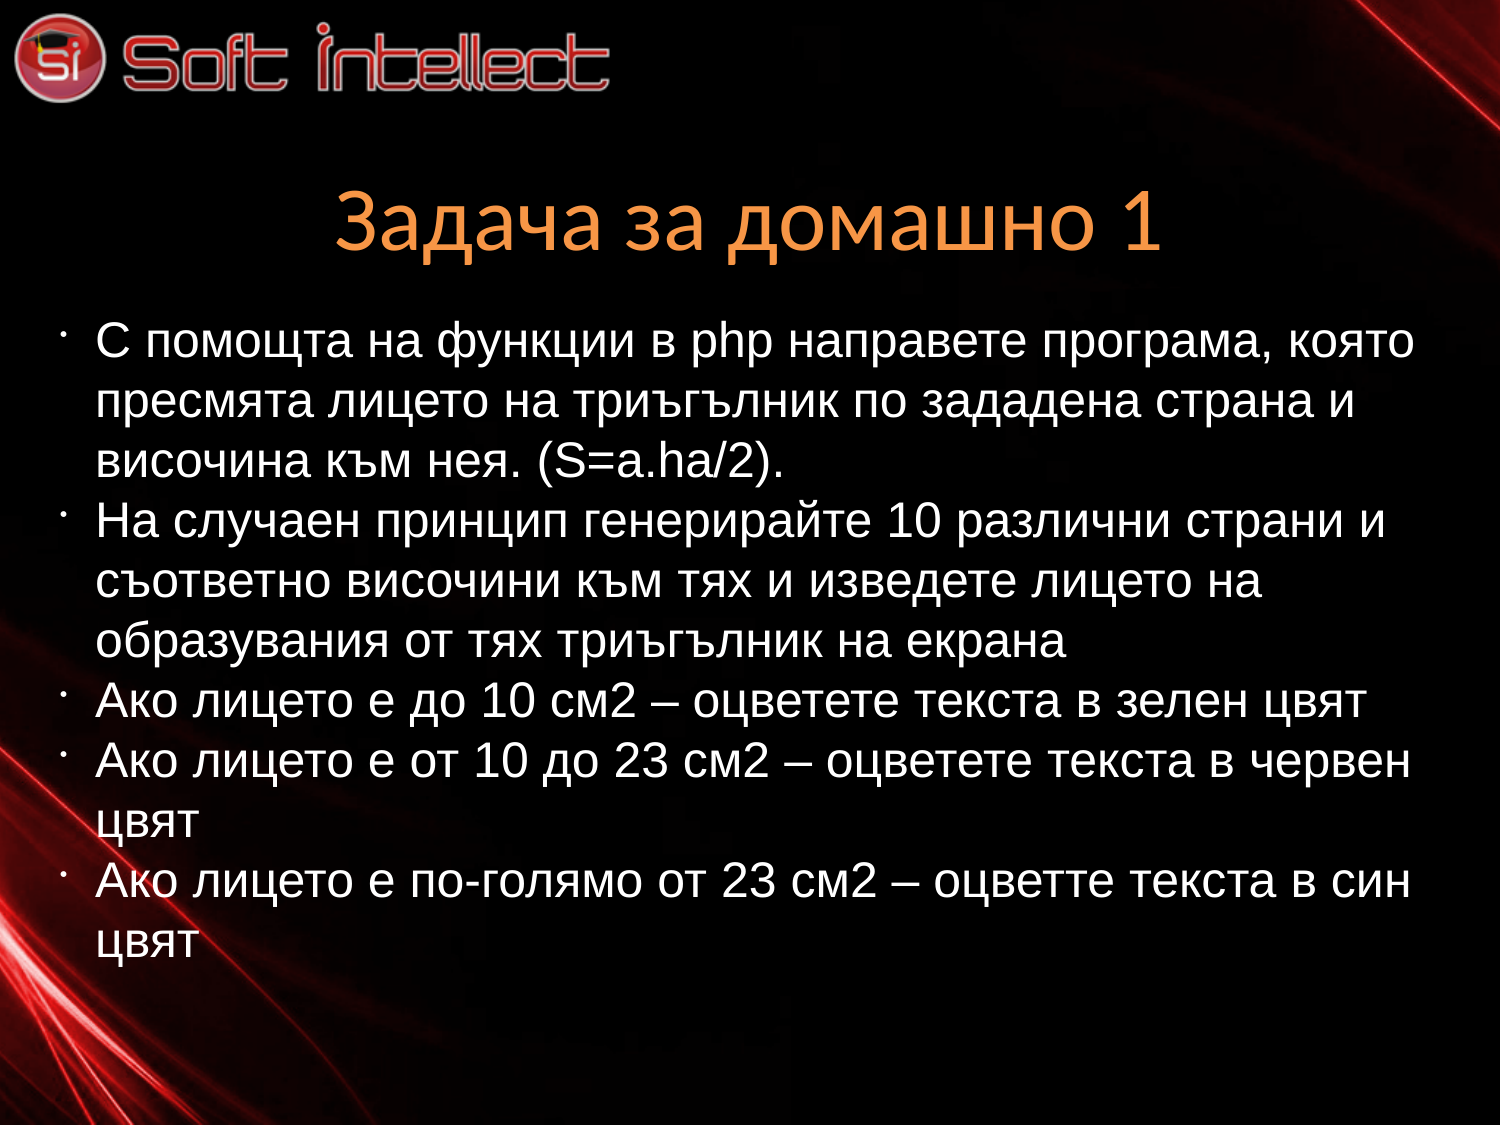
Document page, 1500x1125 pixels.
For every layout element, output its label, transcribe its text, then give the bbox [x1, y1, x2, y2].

picture [0, 0, 1500, 1125]
text_box С помощта на функции в php направете програма, която пресмята лицето на триъгълник по зададена страна и височина към нея. (S=a.ha/2). На случаен принцип генерирайте 10 различни страни и съответно височини към тях и изведете лицето на образувания от тях триъгълник на екрана Ако лицето е до 10 см2 – оцветете текста в зелен цвят Ако лицето е от 10 до 23 см2 – оцветете текста в червен цвят Ако лицето е по-голямо от 23 см2 – оцветте текста в син цвят [45, 299, 1455, 540]
text_box Задача за домашно 1 [75, 120, 1425, 299]
